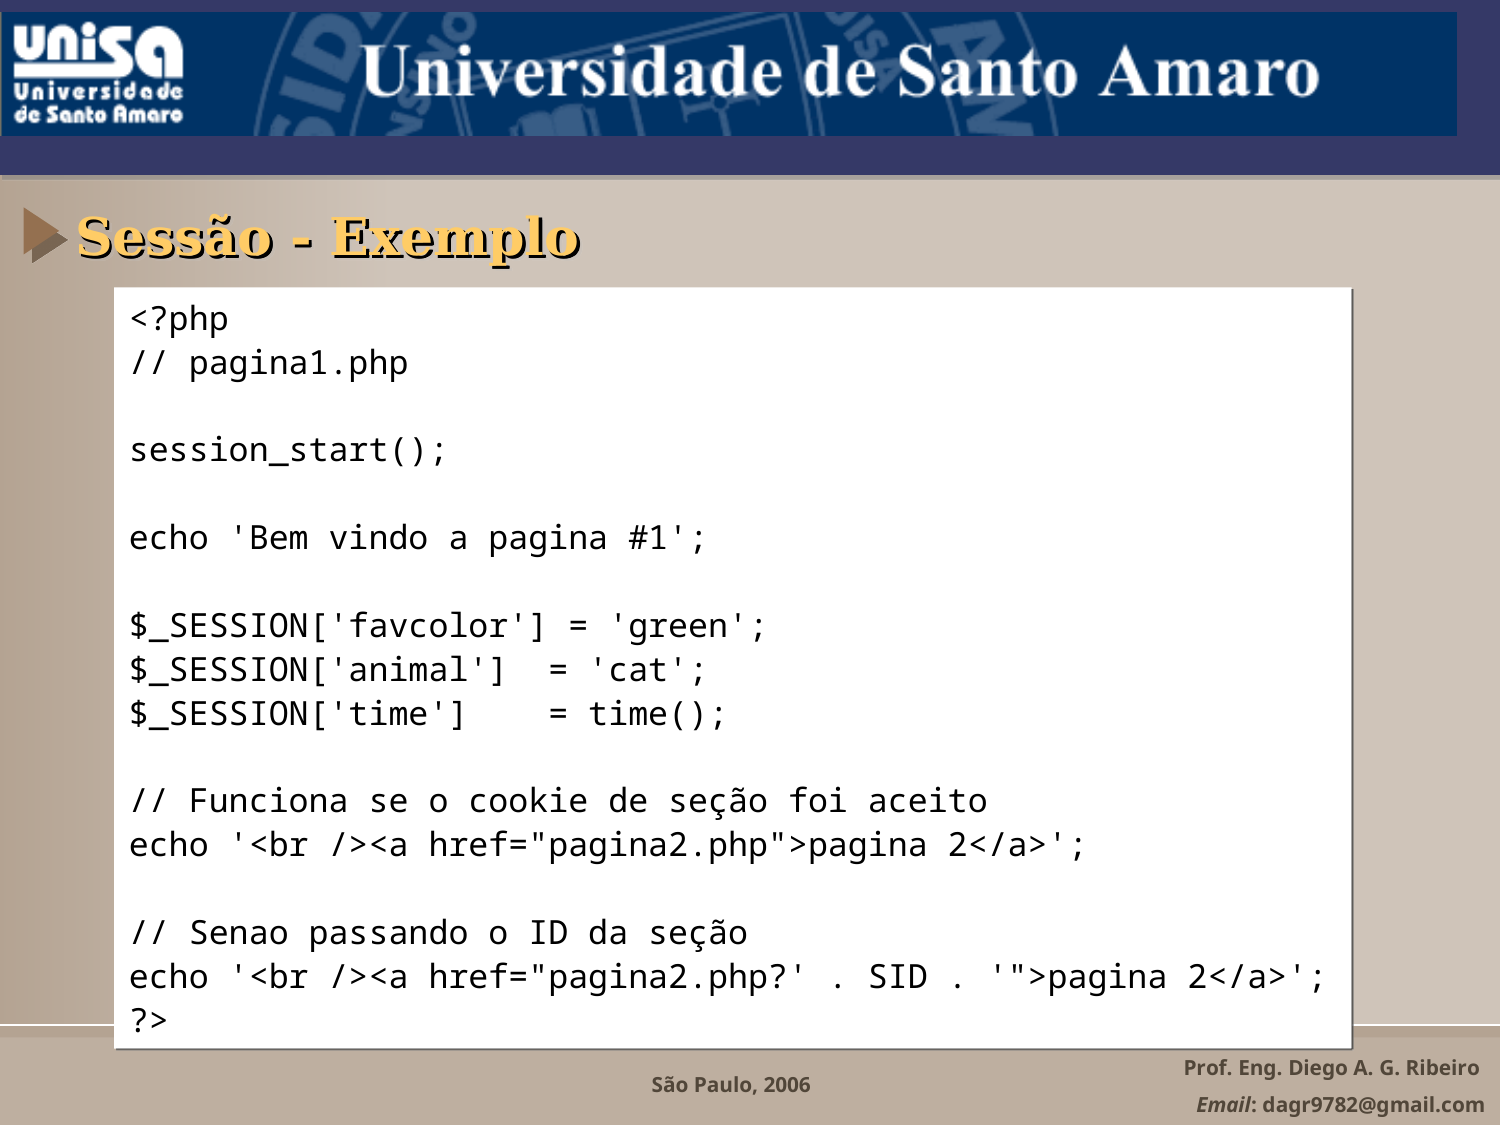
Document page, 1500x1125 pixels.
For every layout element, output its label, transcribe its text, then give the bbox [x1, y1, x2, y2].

text_box Sessão - Exemplo [75, 207, 701, 268]
text_box [23, 207, 60, 255]
text_box <?php // pagina1.php session_start(); echo 'Bem vindo a pagina #1'; $_SESSION['favcolor'] = 'green'; $_SESSION['animal'] = 'cat'; $_SESSION['time'] = time(); // Funciona se o cookie de seção foi aceito echo '<br /><a href="pagina2.php">pagina 2</a>'; // Senao passando o ID da seção echo '<br /><a href="pagina2.php?' . SID . '">pagina 2</a>'; ?> [114, 287, 1352, 1049]
